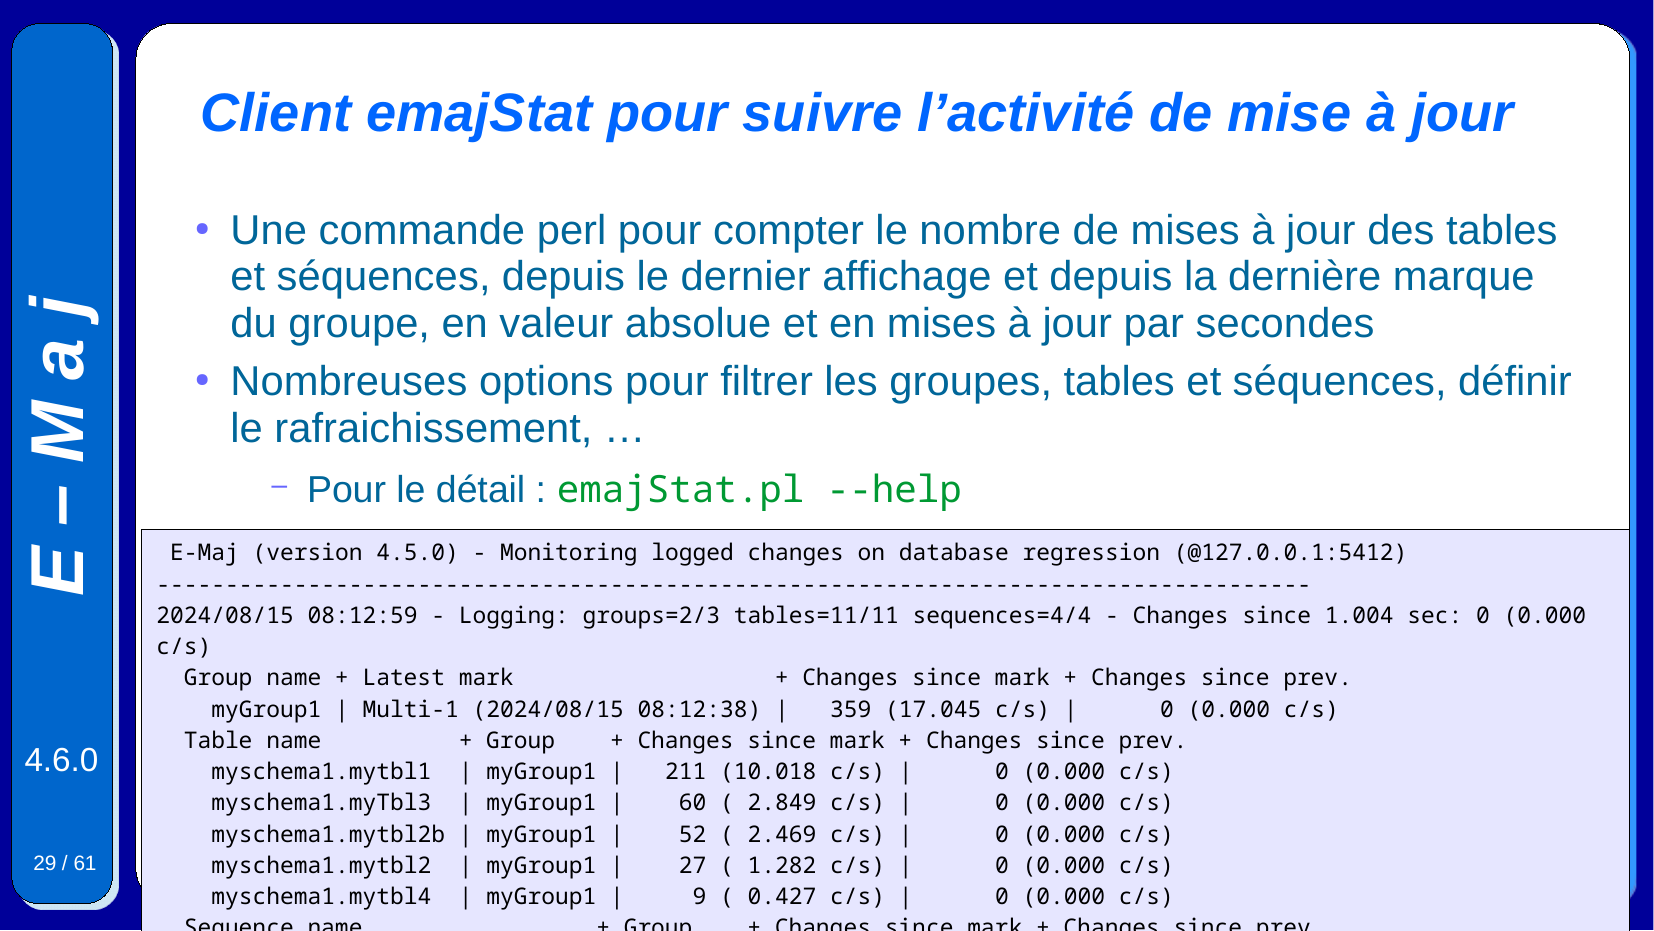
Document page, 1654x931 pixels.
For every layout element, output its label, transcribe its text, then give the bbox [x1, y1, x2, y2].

title Client emajStat pour suivre l’activité de mise à jour [200, 34, 1575, 191]
list Une commande perl pour compter le nombre de mises à jour des tables et séquences, depuis le dernier affichage et depuis la dernière marque du groupe, en valeur absolue et en mises à jour par secondes Nombreuses options pour filtrer les groupes, tables et séquences, définir le rafraichissement, … Pour le détail : emajStat.pl --help [177, 206, 1587, 507]
text_box E-Maj (version 4.5.0) - Monitoring logged changes on database regression (@127.0.0.1:5412) ------------------------------------------------------------------------------------ 2024/08/15 08:12:59 - Logging: groups=2/3 tables=11/11 sequences=4/4 - Changes since 1.004 sec: 0 (0.000 c/s) Group name + Latest mark + Changes since mark + Changes since prev. myGroup1 | Multi-1 (2024/08/15 08:12:38) | 359 (17.045 c/s) | 0 (0.000 c/s) Table name + Group + Changes since mark + Changes since prev. myschema1.mytbl1 | myGroup1 | 211 (10.018 c/s) | 0 (0.000 c/s) myschema1.myTbl3 | myGroup1 | 60 ( 2.849 c/s) | 0 (0.000 c/s) myschema1.mytbl2b | myGroup1 | 52 ( 2.469 c/s) | 0 (0.000 c/s) myschema1.mytbl2 | myGroup1 | 27 ( 1.282 c/s) | 0 (0.000 c/s) myschema1.mytbl4 | myGroup1 | 9 ( 0.427 c/s) | 0 (0.000 c/s) Sequence name + Group + Changes since mark + Changes since prev. myschema1.mytbl2b_col20_seq | myGroup1 | -5 (-0.237 c/s) | 0 (0.000 c/s) myschema1.myTbl3_col31_seq | myGroup1 | -20 (-0.950 c/s) | 0 (0.000 c/s) [141, 529, 1630, 890]
